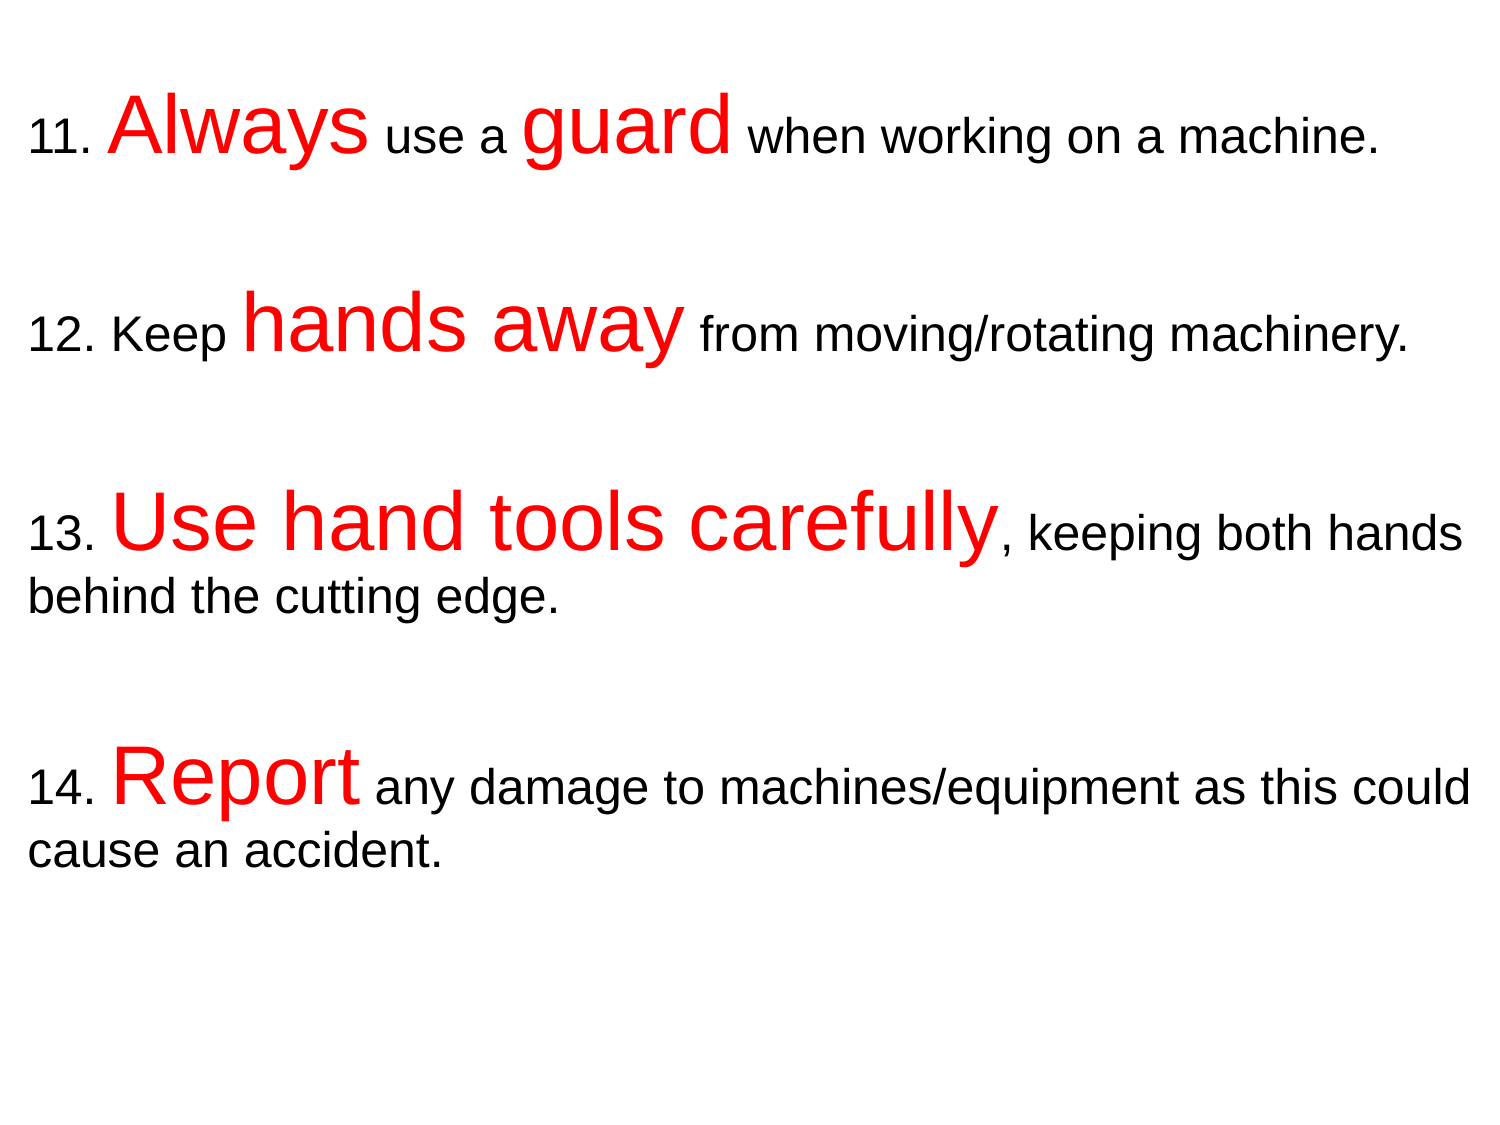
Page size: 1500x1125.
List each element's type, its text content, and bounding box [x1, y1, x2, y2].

text_box 11. Always use a guard when working on a machine. 12. Keep hands away from moving/rotating machinery. 13. Use hand tools carefully, keeping both hands behind the cutting edge. 14. Report any damage to machines/equipment as this could cause an accident. [12, 70, 1500, 954]
